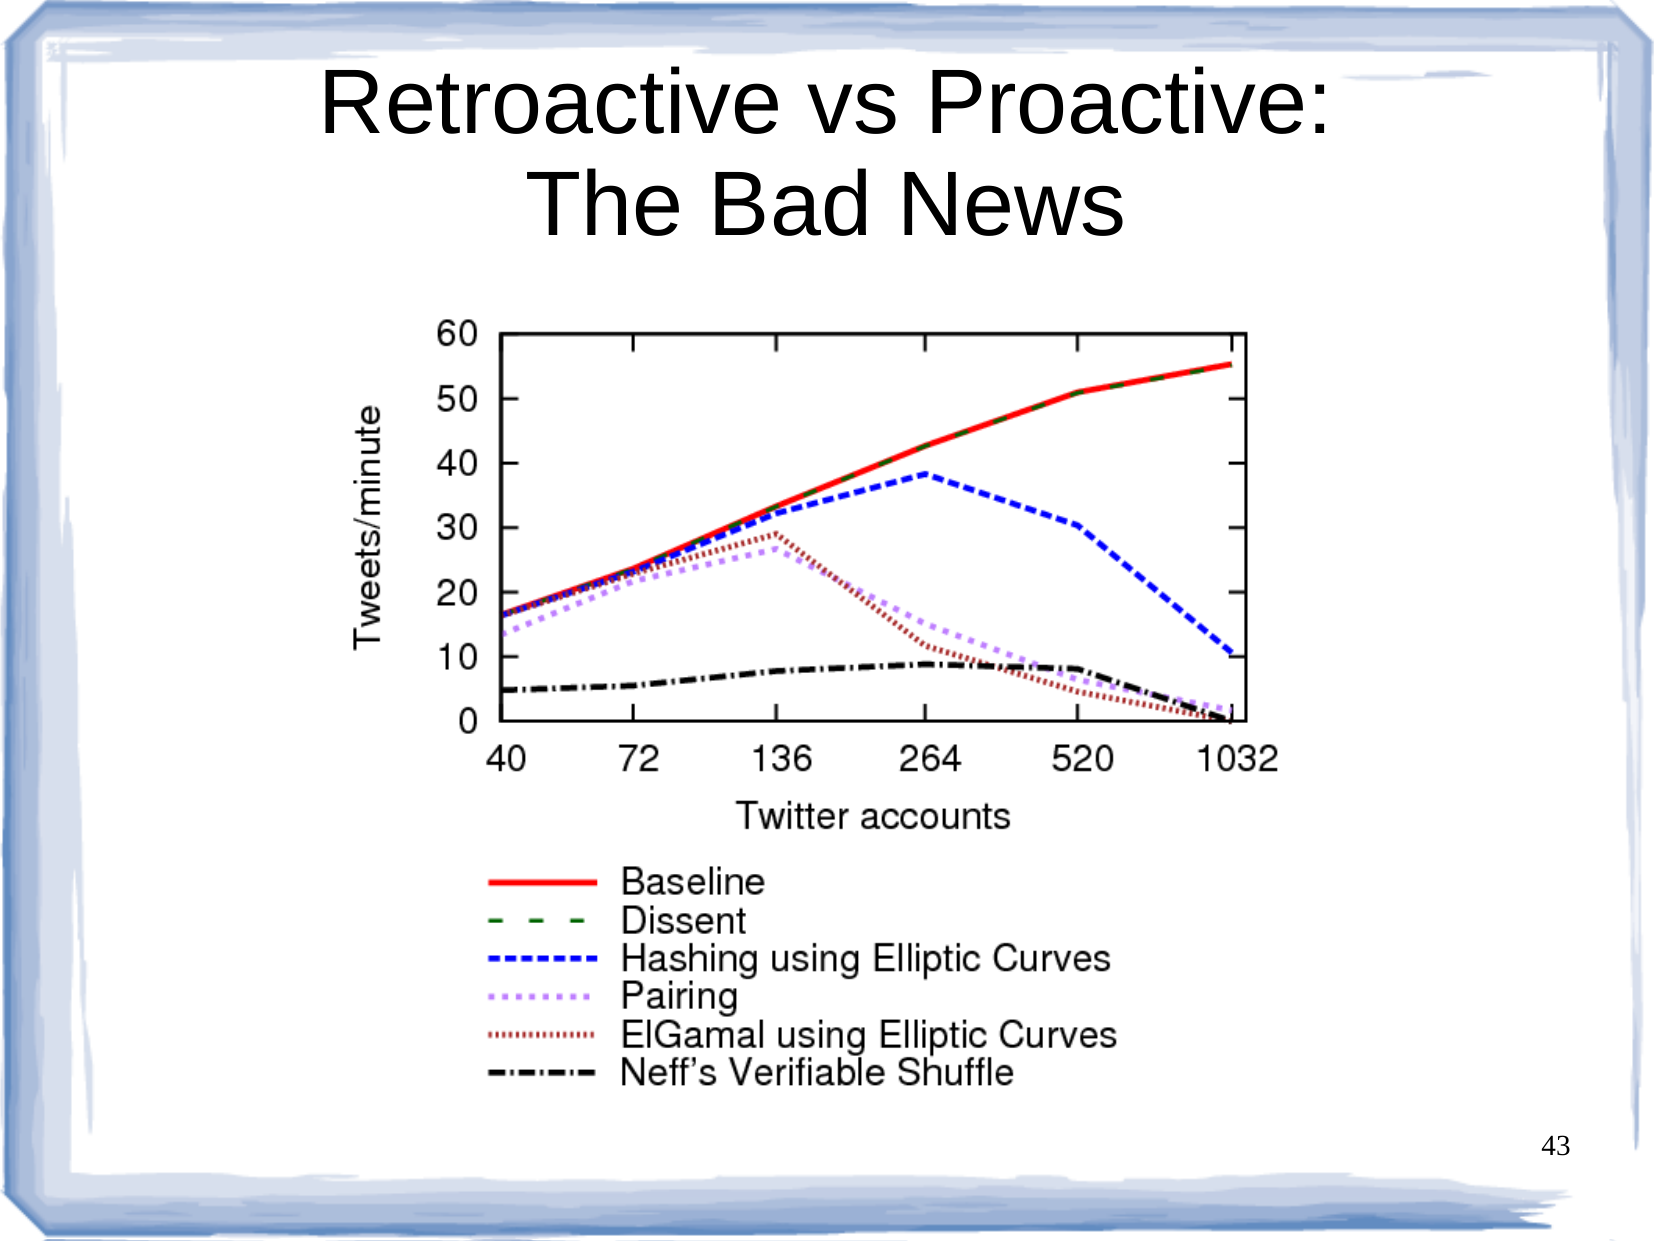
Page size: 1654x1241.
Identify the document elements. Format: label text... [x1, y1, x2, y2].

title Retroactive vs Proactive: The Bad News [82, 49, 1571, 257]
picture [0, 0, 1654, 1241]
